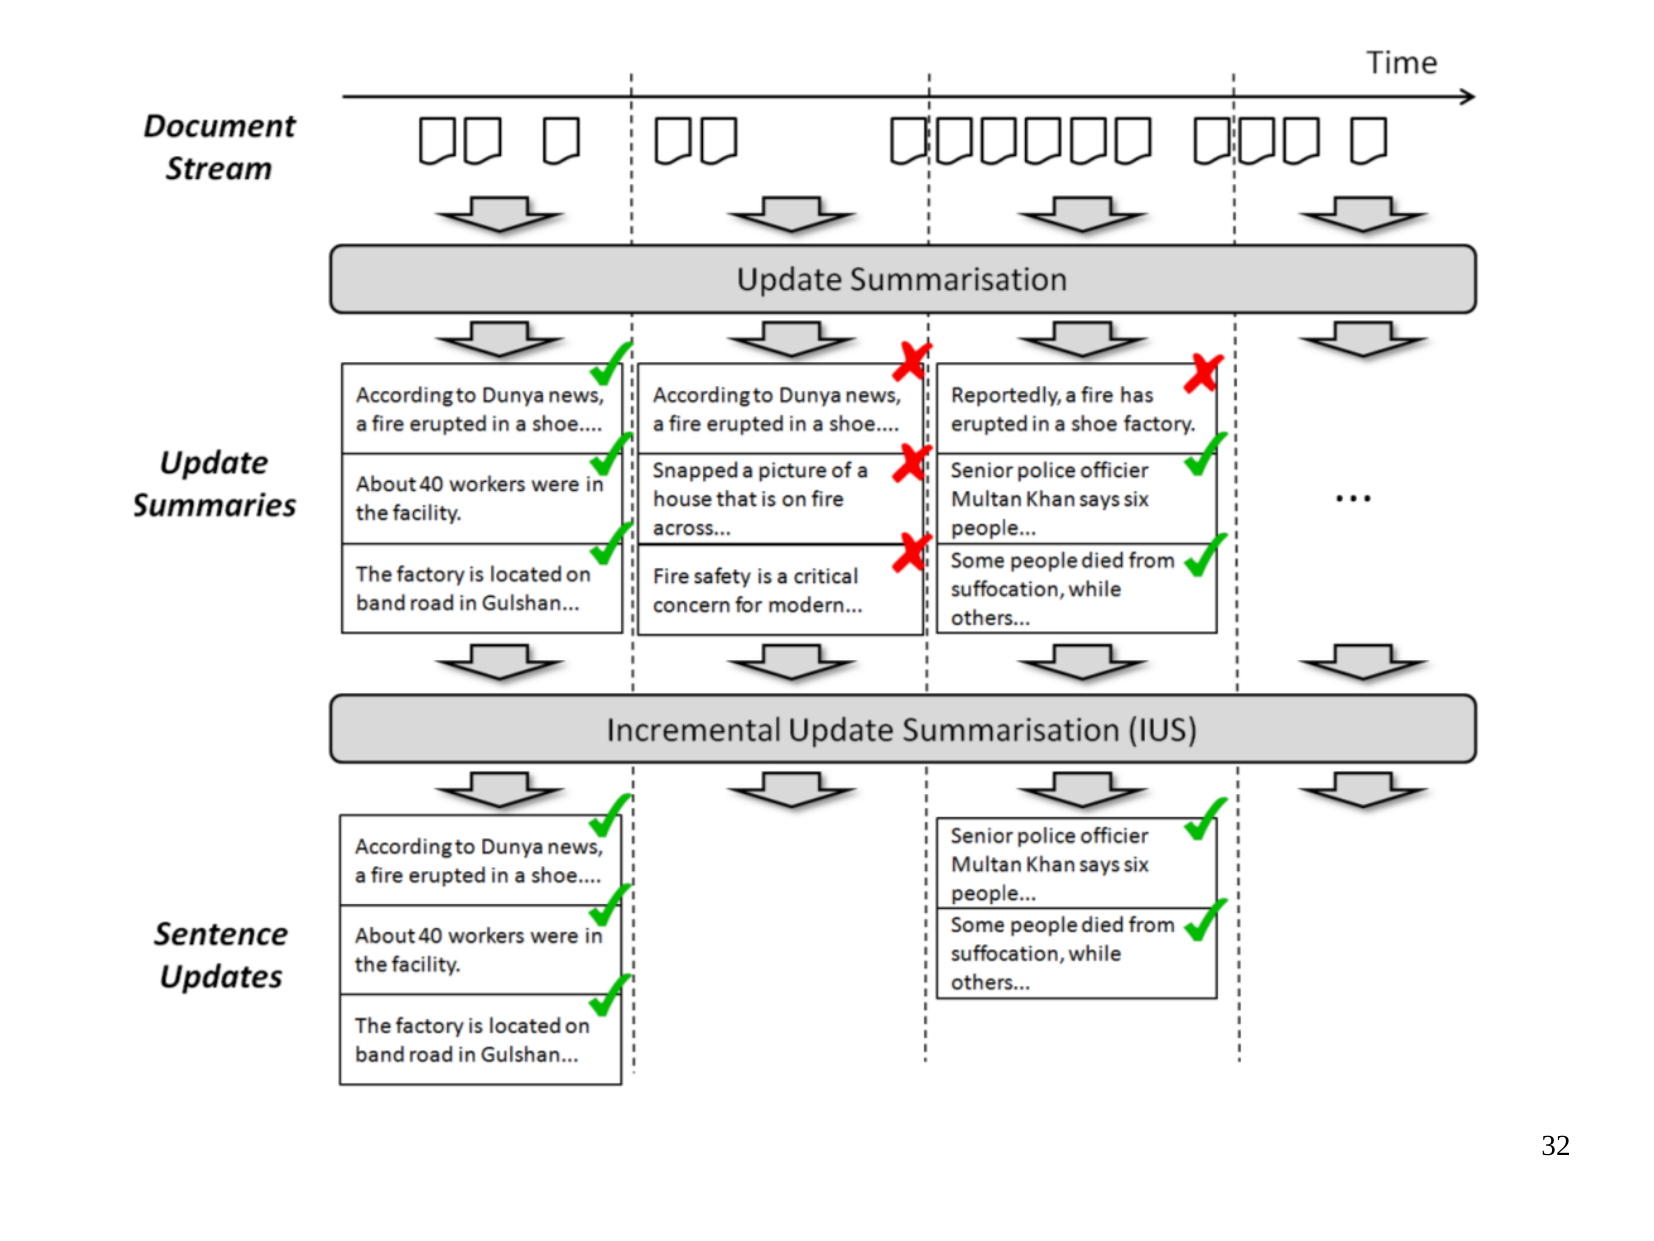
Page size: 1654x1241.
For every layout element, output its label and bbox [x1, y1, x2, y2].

picture [105, 44, 1487, 1111]
